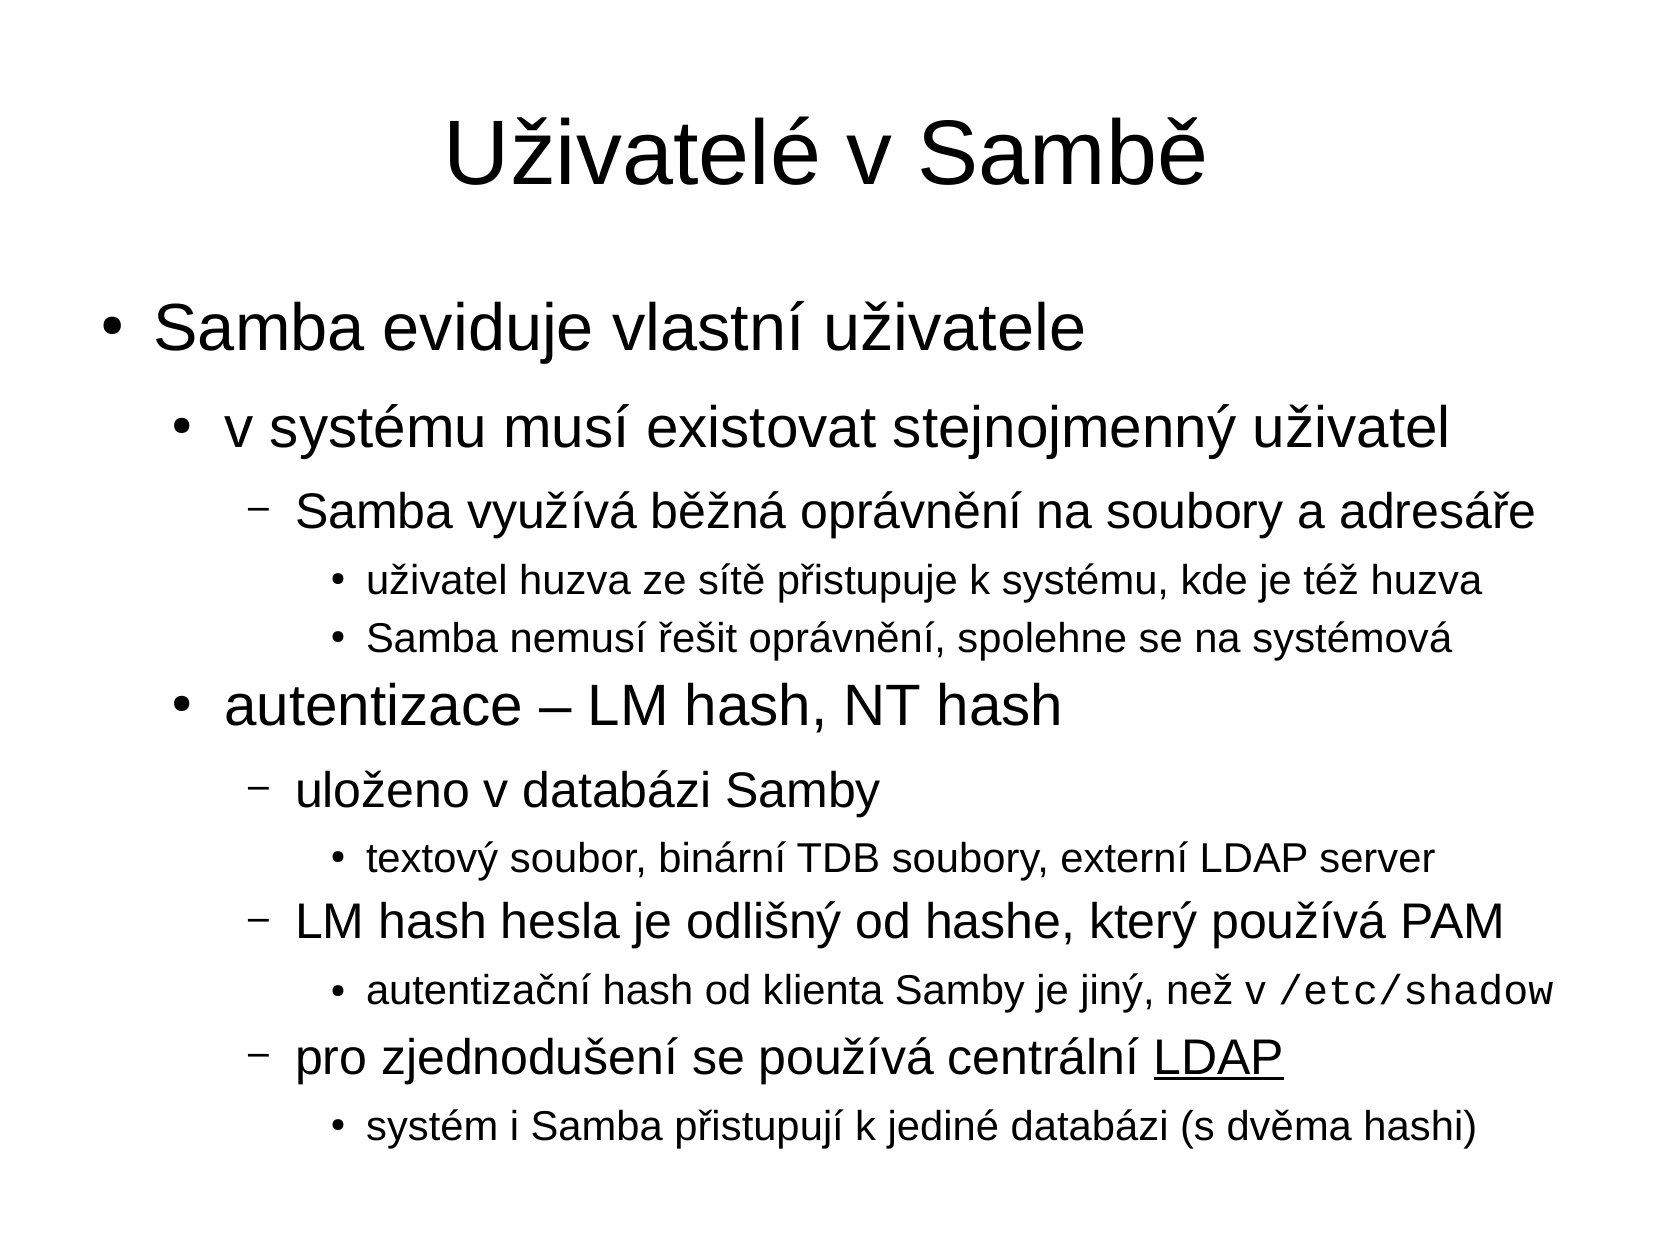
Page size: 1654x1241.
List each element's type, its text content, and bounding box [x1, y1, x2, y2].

list Samba eviduje vlastní uživatele v systému musí existovat stejnojmenný uživatel Samba využívá běžná oprávnění na soubory a adresáře uživatel huzva ze sítě přistupuje k systému, kde je též huzva Samba nemusí řešit oprávnění, spolehne se na systémová autentizace – LM hash, NT hash uloženo v databázi Samby textový soubor, binární TDB soubory, externí LDAP server LM hash hesla je odlišný od hashe, který používá PAM autentizační hash od klienta Samby je jiný, než v /etc/shadow pro zjednodušení se používá centrální LDAP systém i Samba přistupují k jediné databázi (s dvěma hashi) [82, 290, 1571, 1150]
title Uživatelé v Sambě [82, 49, 1571, 257]
